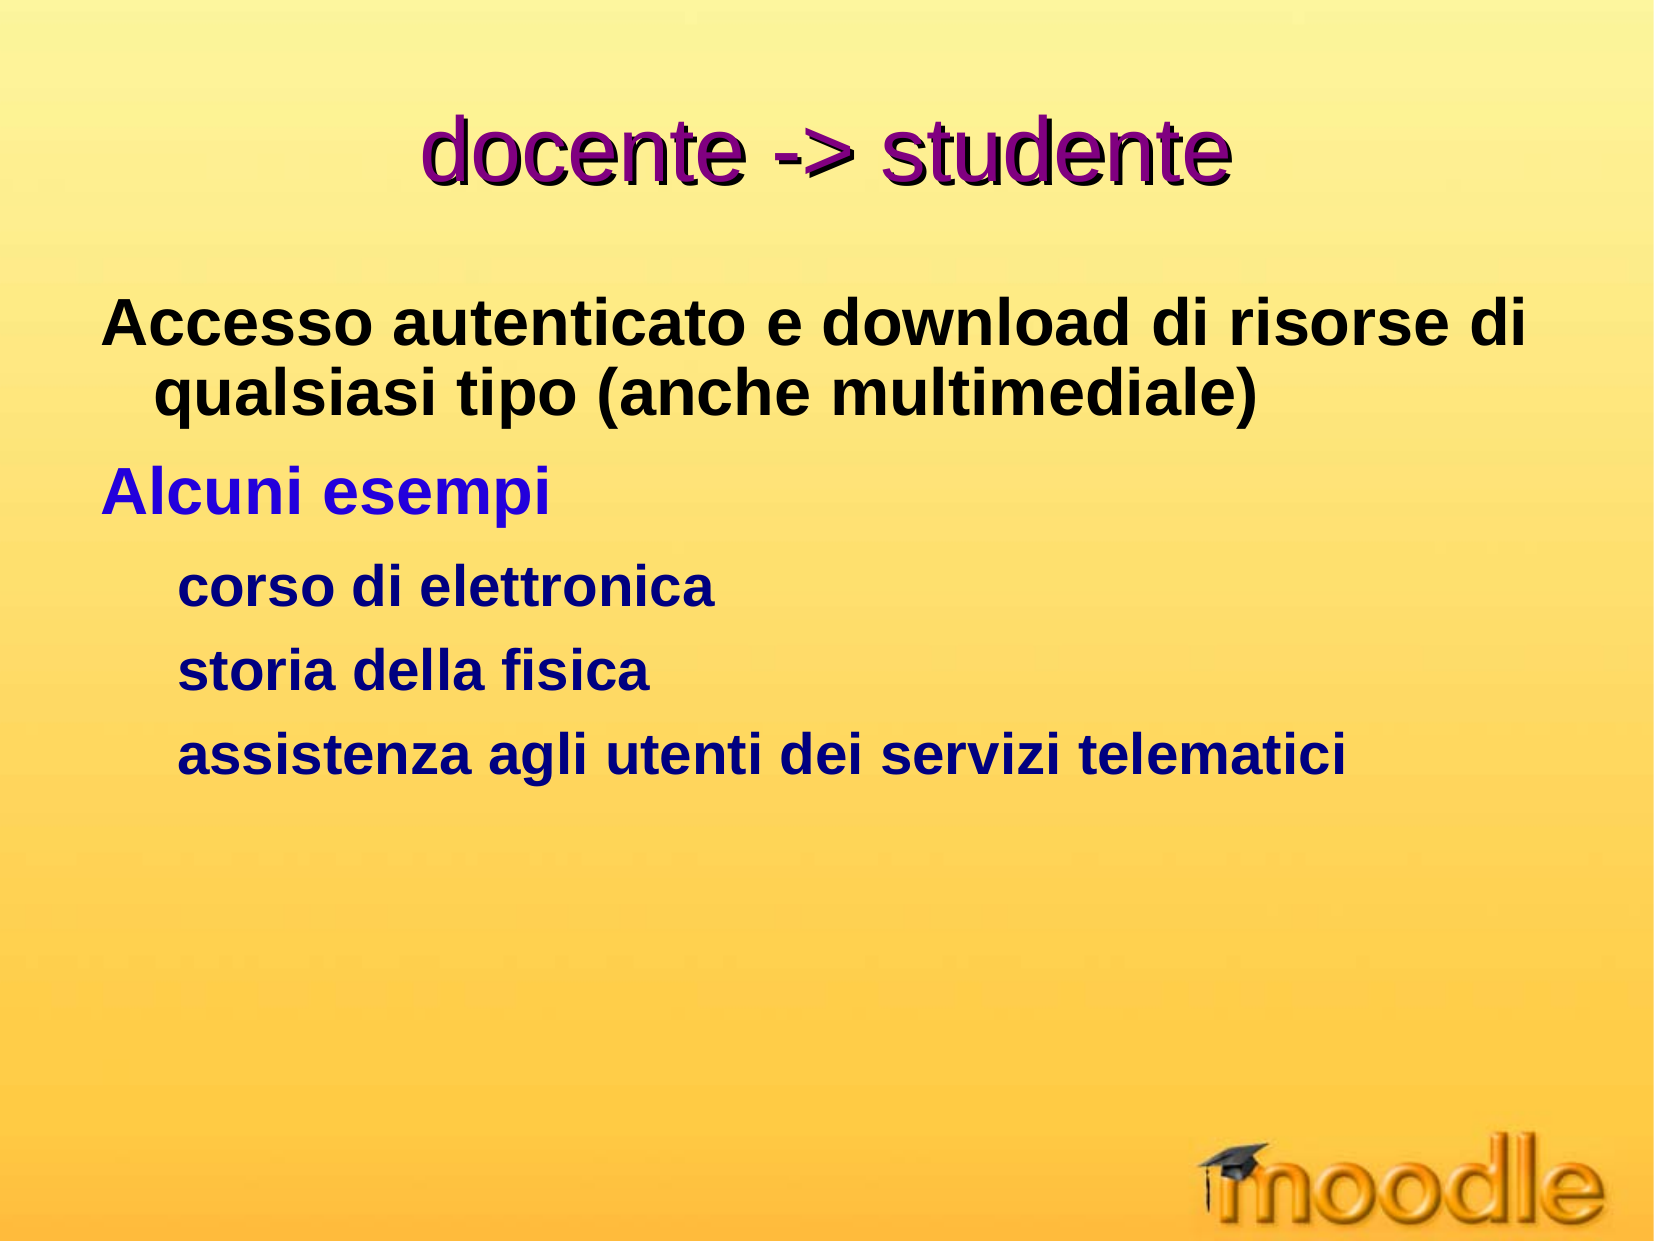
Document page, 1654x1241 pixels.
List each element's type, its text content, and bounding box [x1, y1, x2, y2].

list Accesso autenticato e download di risorse di qualsiasi tipo (anche multimediale) Alcuni esempi corso di elettronica storia della fisica assistenza agli utenti dei servizi telematici [82, 290, 1571, 1109]
picture [0, 0, 1654, 1241]
title docente -> studente [82, 49, 1571, 257]
